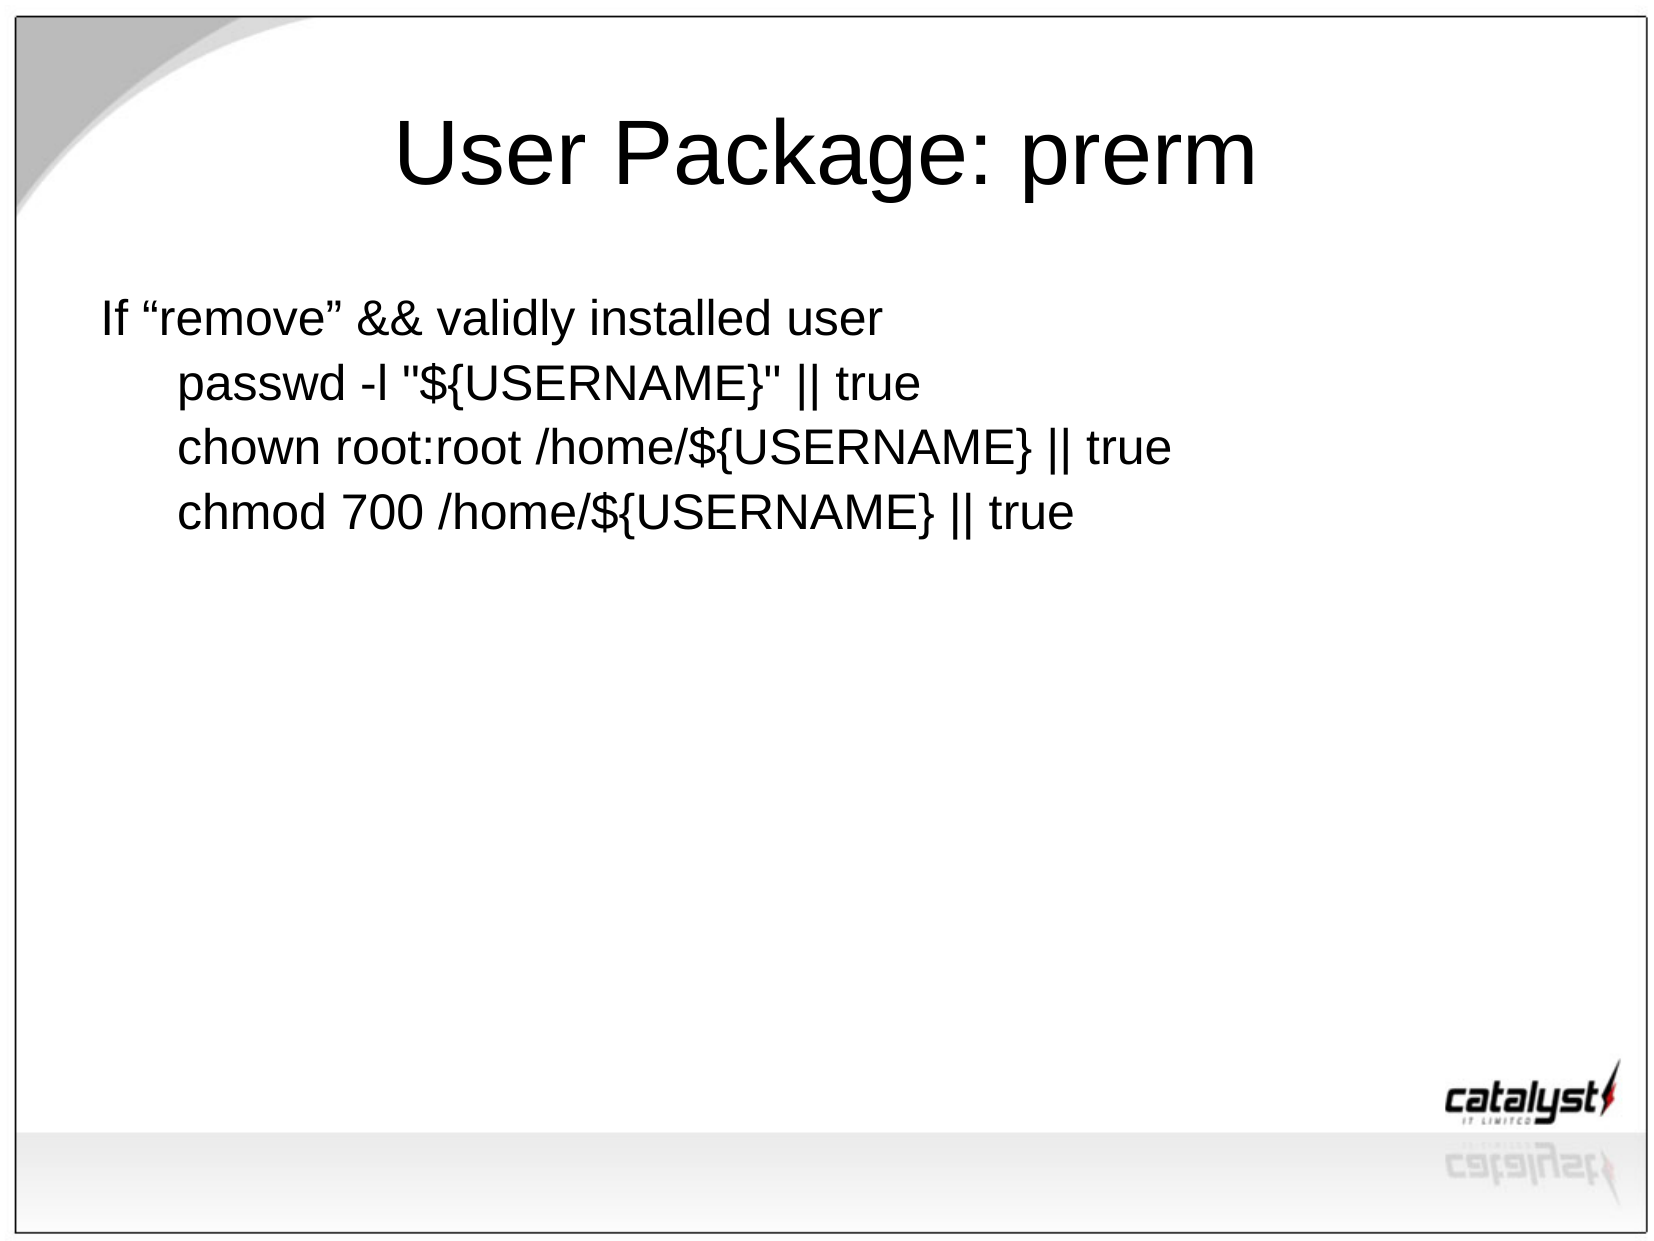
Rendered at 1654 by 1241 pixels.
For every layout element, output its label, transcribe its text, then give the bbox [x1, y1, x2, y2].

picture [4, 5, 1654, 1241]
title User Package: prerm [82, 56, 1571, 250]
list If “remove” && validly installed user passwd -l "${USERNAME}" || true chown root:root /home/${USERNAME} || true chmod 700 /home/${USERNAME} || true [82, 290, 1571, 1094]
